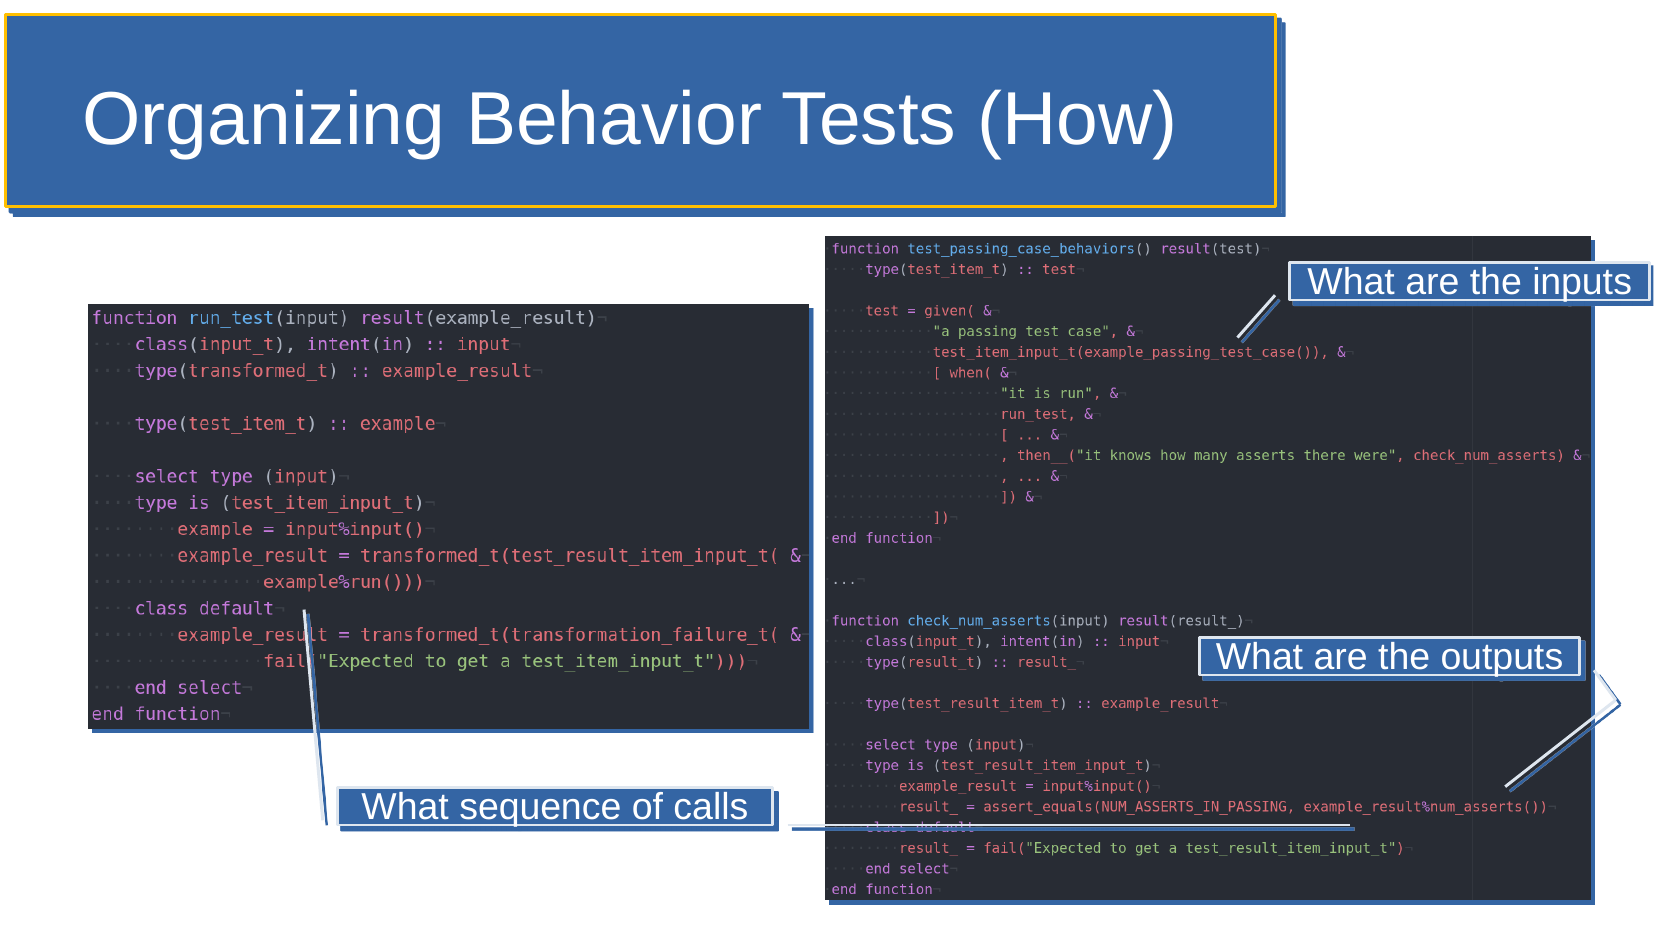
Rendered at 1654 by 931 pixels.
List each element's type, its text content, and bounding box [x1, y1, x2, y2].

picture [88, 304, 809, 729]
text_box What sequence of calls [337, 787, 773, 825]
text_box What are the inputs [1290, 262, 1650, 300]
title Organizing Behavior Tests (How) [82, 44, 1235, 192]
picture [825, 236, 1591, 901]
text_box What are the outputs [1200, 637, 1579, 675]
